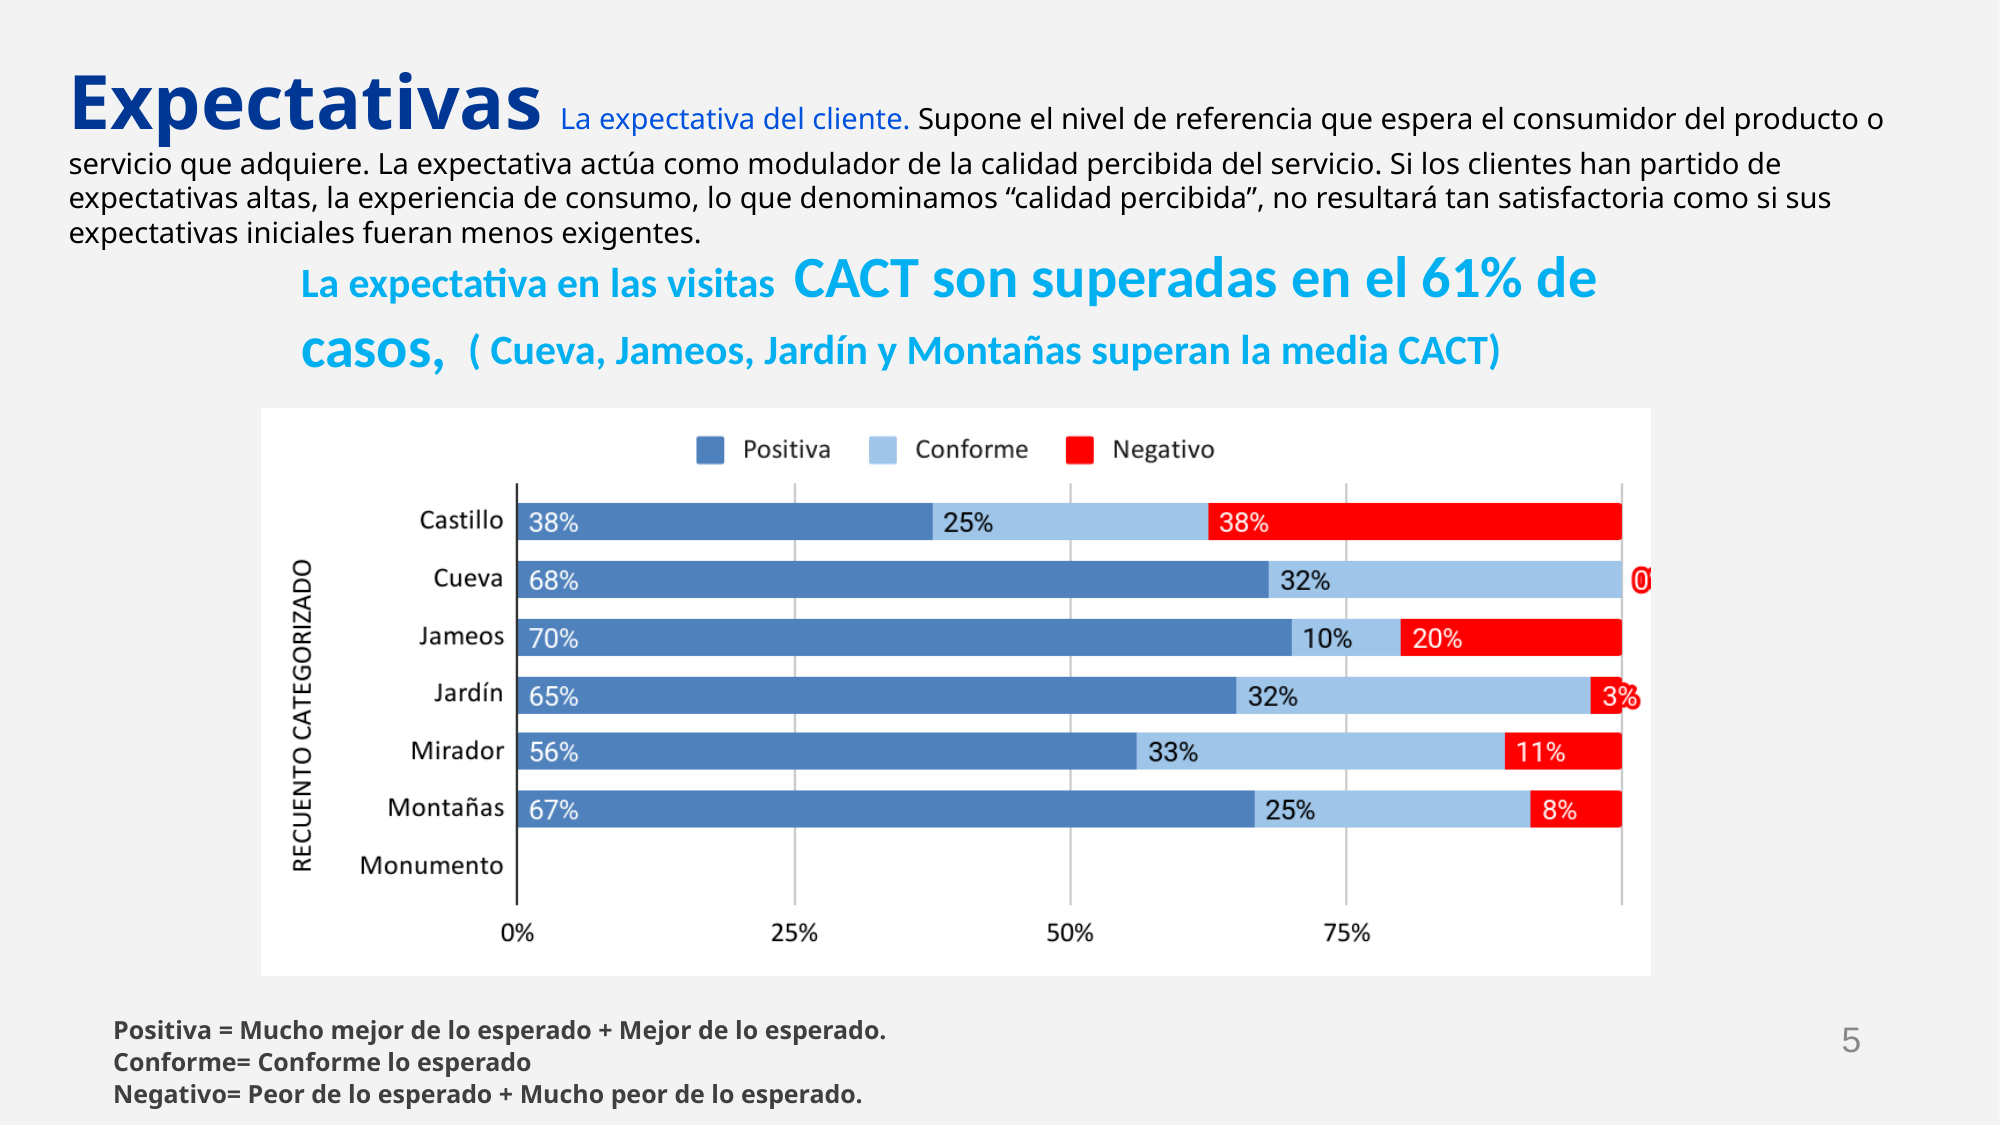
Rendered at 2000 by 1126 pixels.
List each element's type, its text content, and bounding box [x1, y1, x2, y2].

text_box La expectativa en las visitas CACT son superadas en el 61% de casos, [286, 231, 1626, 408]
picture [261, 408, 1651, 976]
text_box ( Cueva, Jameos, Jardín y Montañas superan la media CACT) [453, 315, 2000, 398]
text_box Expectativas La expectativa del cliente. Supone el nivel de referencia que espera el consumidor del producto o servicio que adquiere. La expectativa actúa como modulador de la calidad percibida del servicio. Si los clientes han partido de expectativas altas, la experiencia de consumo, lo que denominamos “calidad percibida”, no resultará tan satisfactoria como si sus expectativas iniciales fueran menos exigentes. [50, 0, 1950, 305]
list Positiva = Mucho mejor de lo esperado + Mejor de lo esperado. Conforme= Conforme lo esperado Negativo= Peor de lo esperado + Mucho peor de lo esperado. [50, 1008, 1887, 1126]
